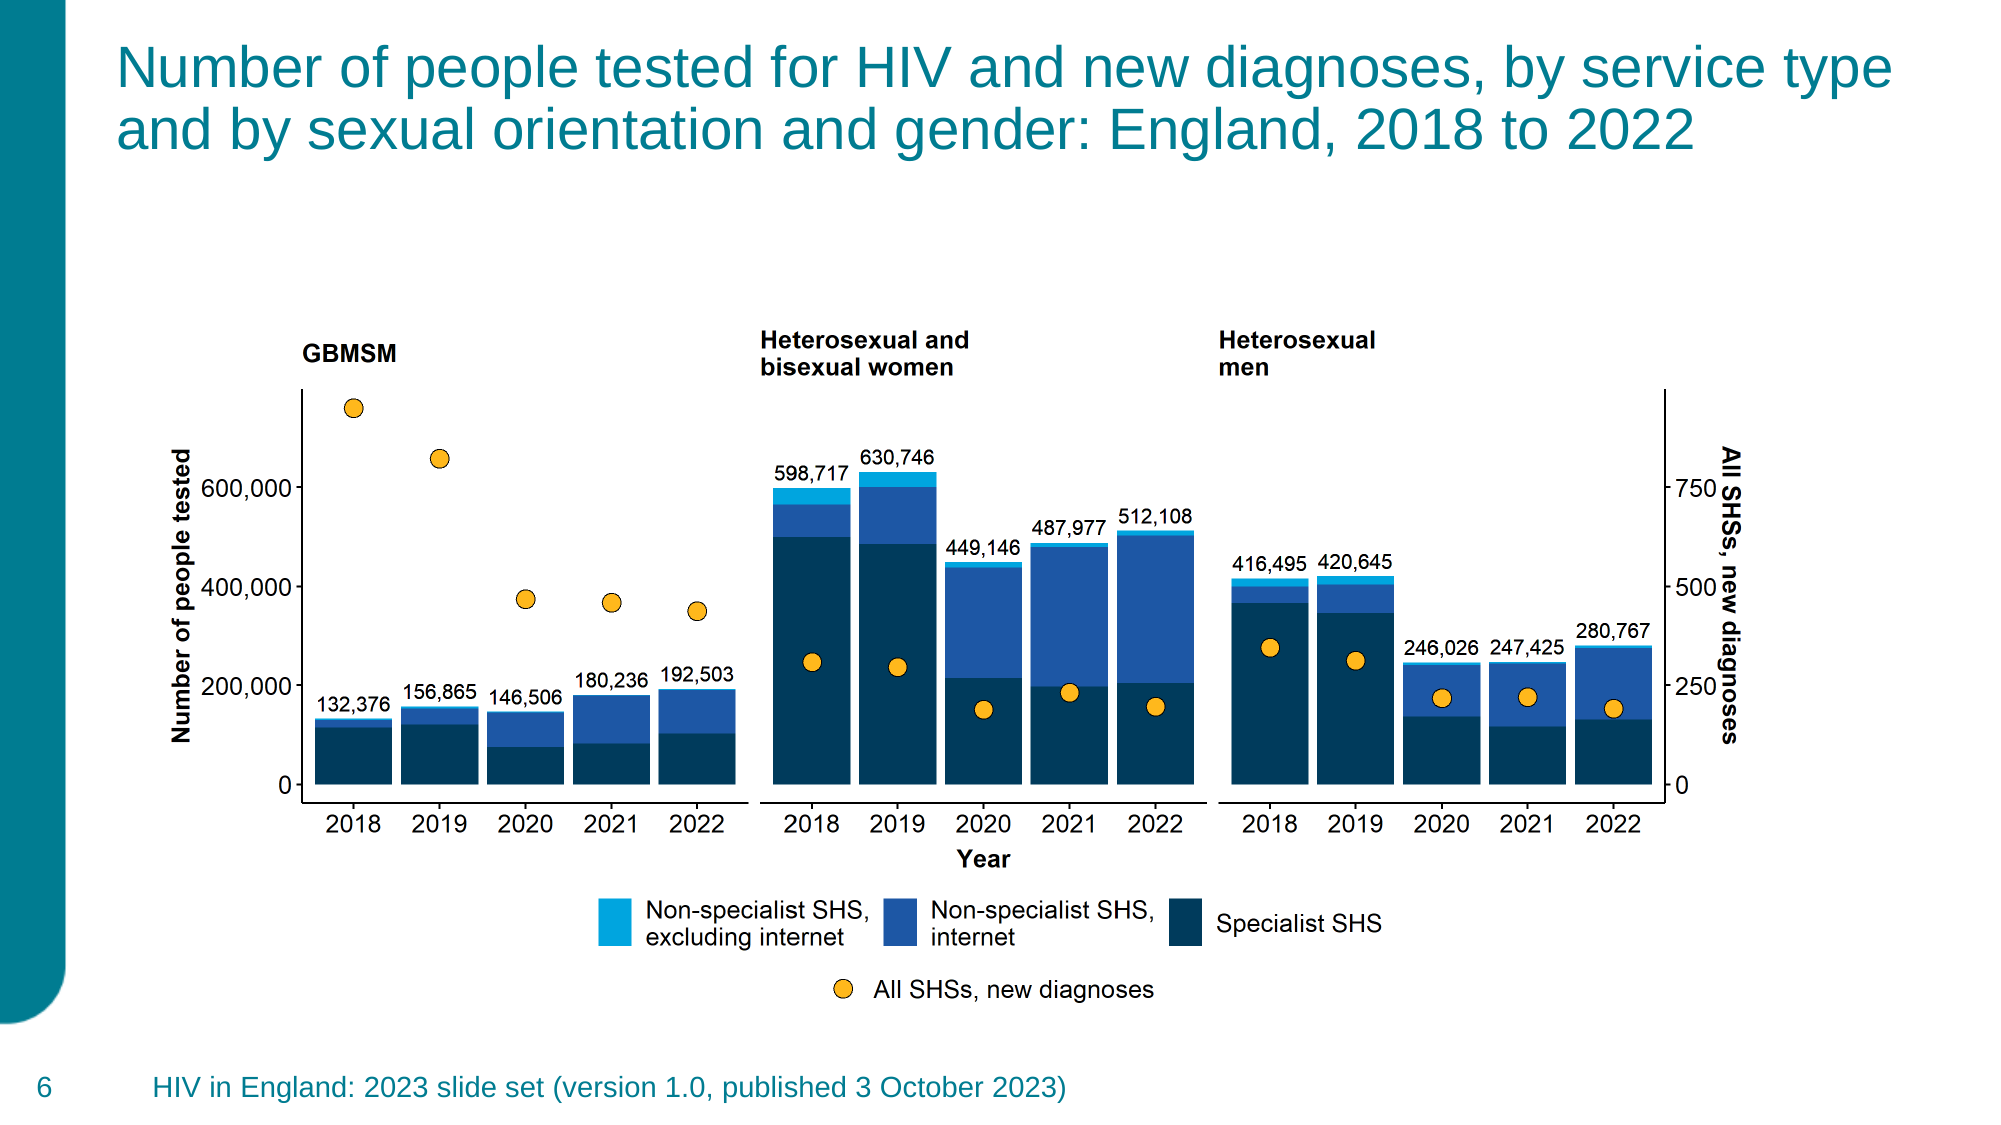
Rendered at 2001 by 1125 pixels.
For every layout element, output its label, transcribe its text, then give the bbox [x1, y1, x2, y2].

text_box [21, 1056, 120, 1117]
title Number of people tested for HIV and new diagnoses, by service type and by sexual orientation and gender: England, 2018 to 2022 [101, 29, 1926, 189]
text_box HIV in England: 2023 slide set (version 1.0, published 3 October 2023) [137, 1056, 1780, 1116]
picture [152, 304, 1758, 1018]
